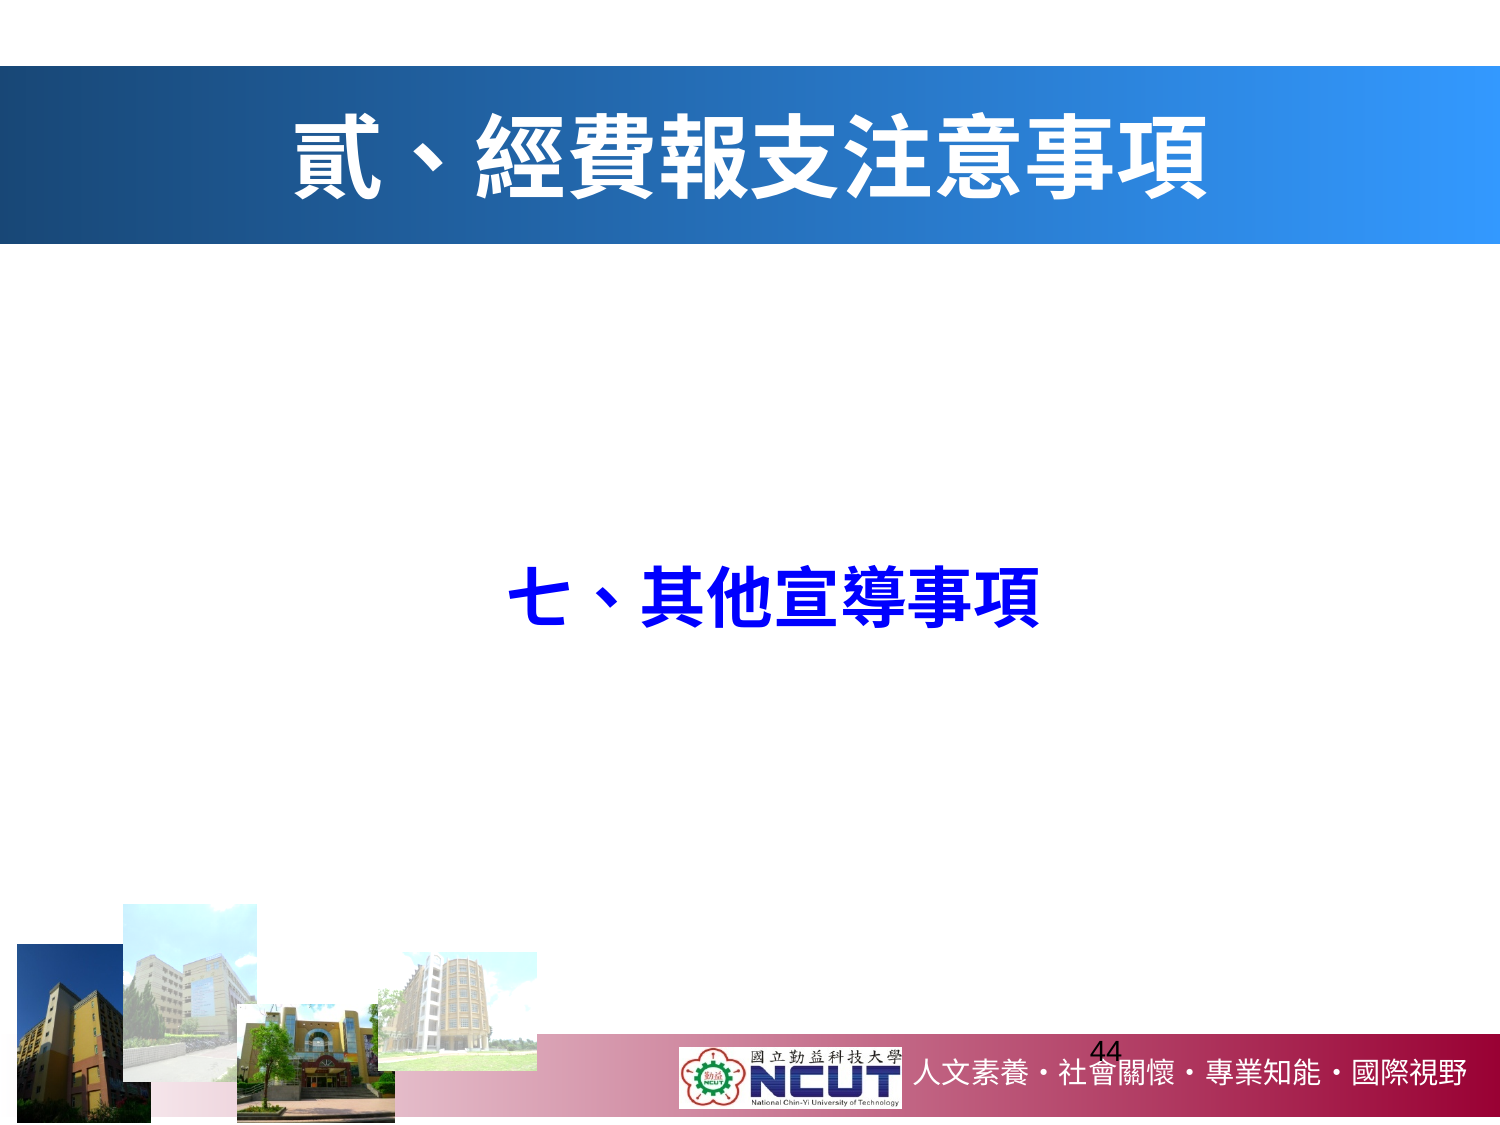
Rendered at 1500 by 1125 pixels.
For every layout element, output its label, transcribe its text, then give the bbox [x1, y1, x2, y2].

title 貳、經費報支注意事項 [0, 66, 1500, 244]
text_box [1074, 1024, 1426, 1103]
list 七、其他宣導事項 [70, 257, 1421, 1001]
